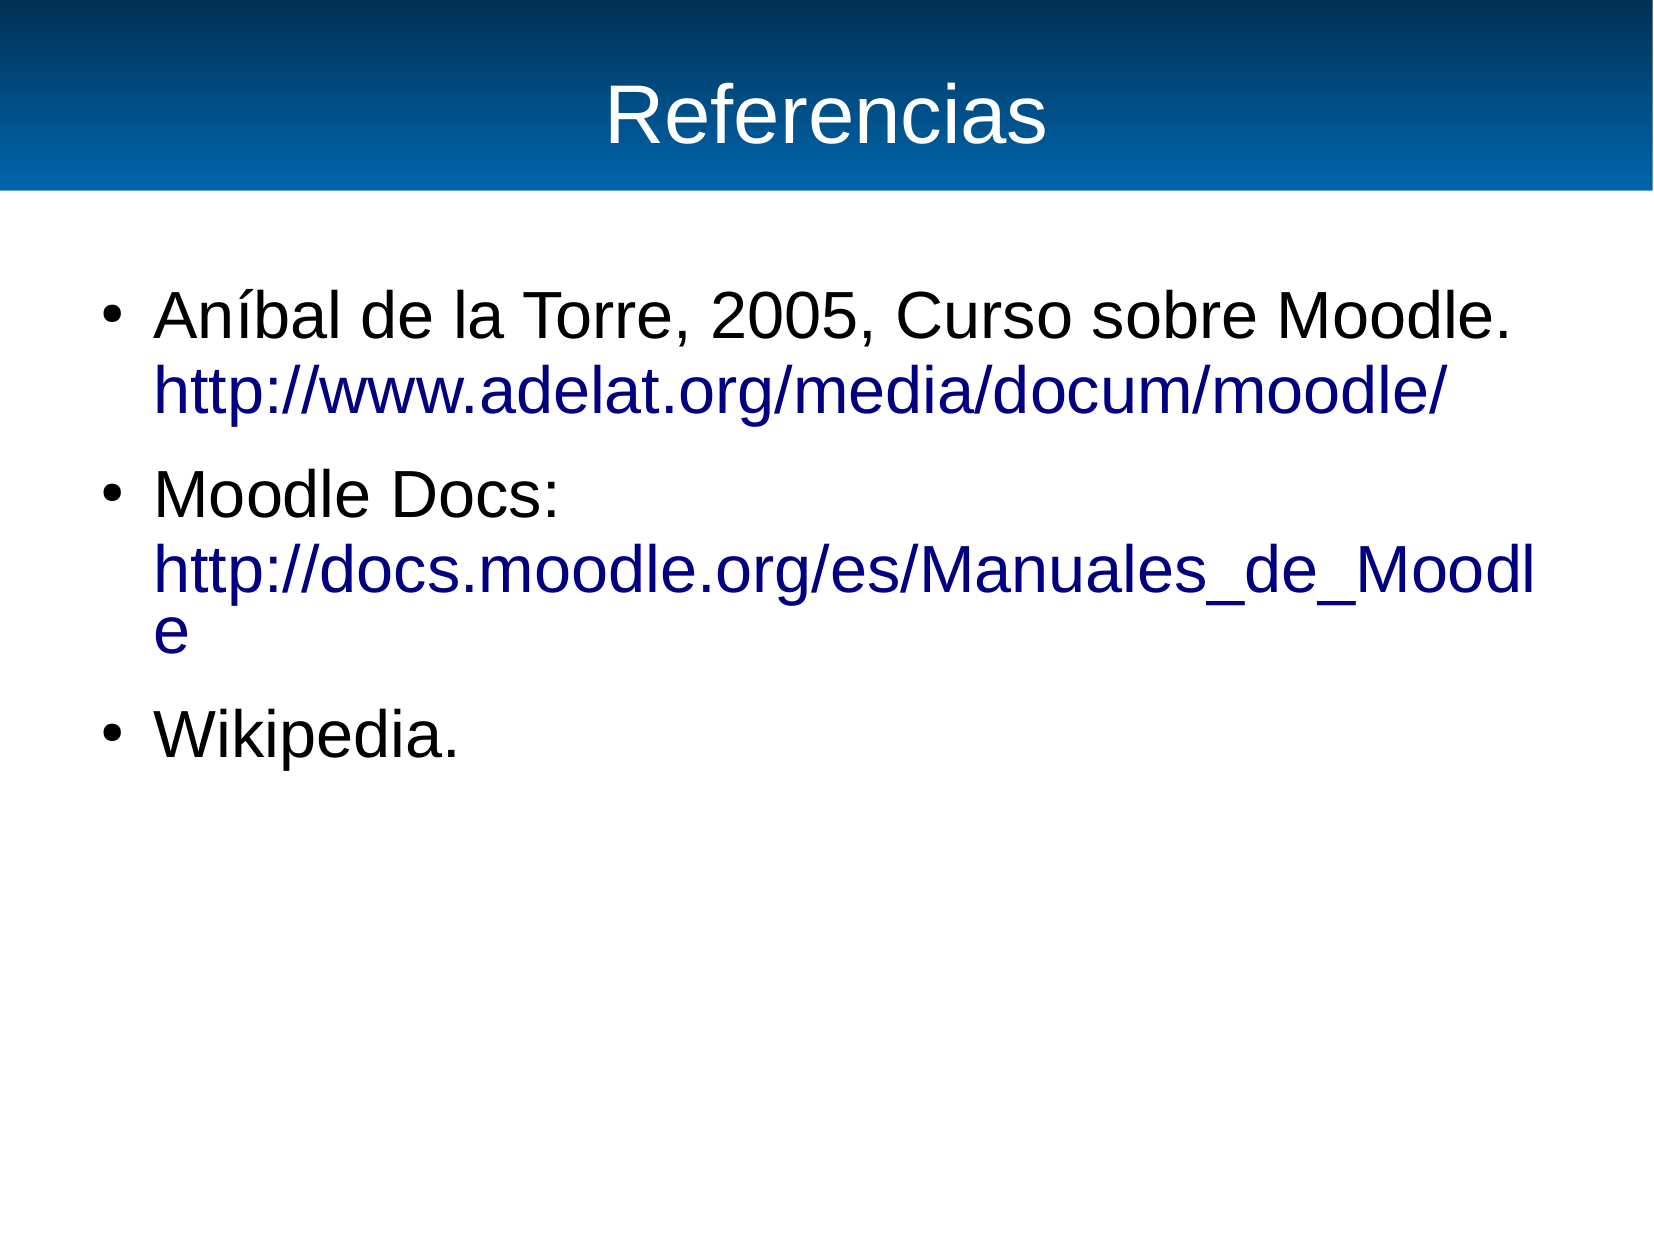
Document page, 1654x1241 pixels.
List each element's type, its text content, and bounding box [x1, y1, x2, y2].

list Aníbal de la Torre, 2005, Curso sobre Moodle. http://www.adelat.org/media/docum/moodle/ Moodle Docs: http://docs.moodle.org/es/Manuales_de_Moodle Wikipedia. [82, 278, 1571, 1175]
picture [0, 0, 1653, 1239]
title Referencias [82, 11, 1571, 219]
